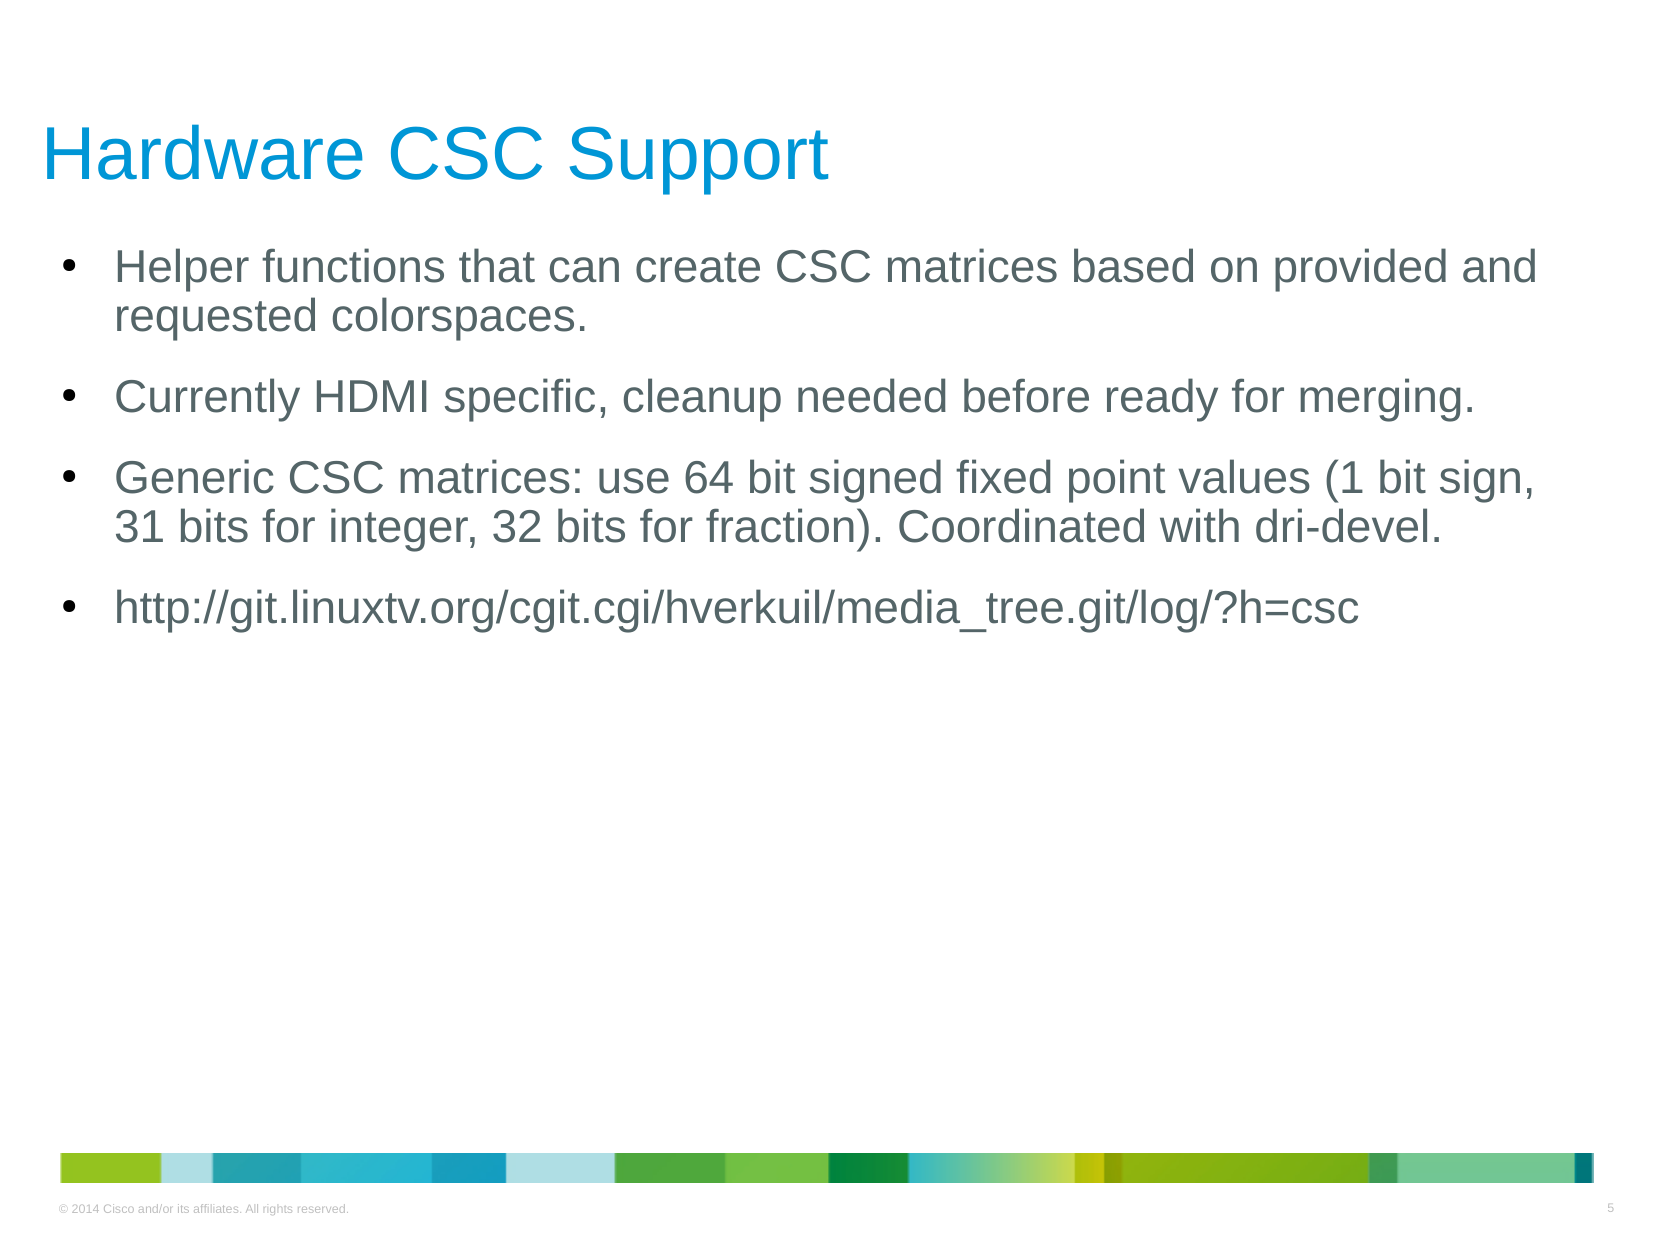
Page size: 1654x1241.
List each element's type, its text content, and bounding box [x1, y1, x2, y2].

picture [60, 1153, 1594, 1183]
list Helper functions that can create CSC matrices based on provided and requested colorspaces. Currently HDMI specific, cleanup needed before ready for merging. Generic CSC matrices: use 64 bit signed fixed point values (1 bit sign, 31 bits for integer, 32 bits for fraction). Coordinated with dri-devel. http://git.linuxtv.org/cgit.cgi/hverkuil/media_tree.git/log/?h=csc [43, 243, 1595, 1141]
title Hardware CSC Support [41, 78, 1595, 230]
